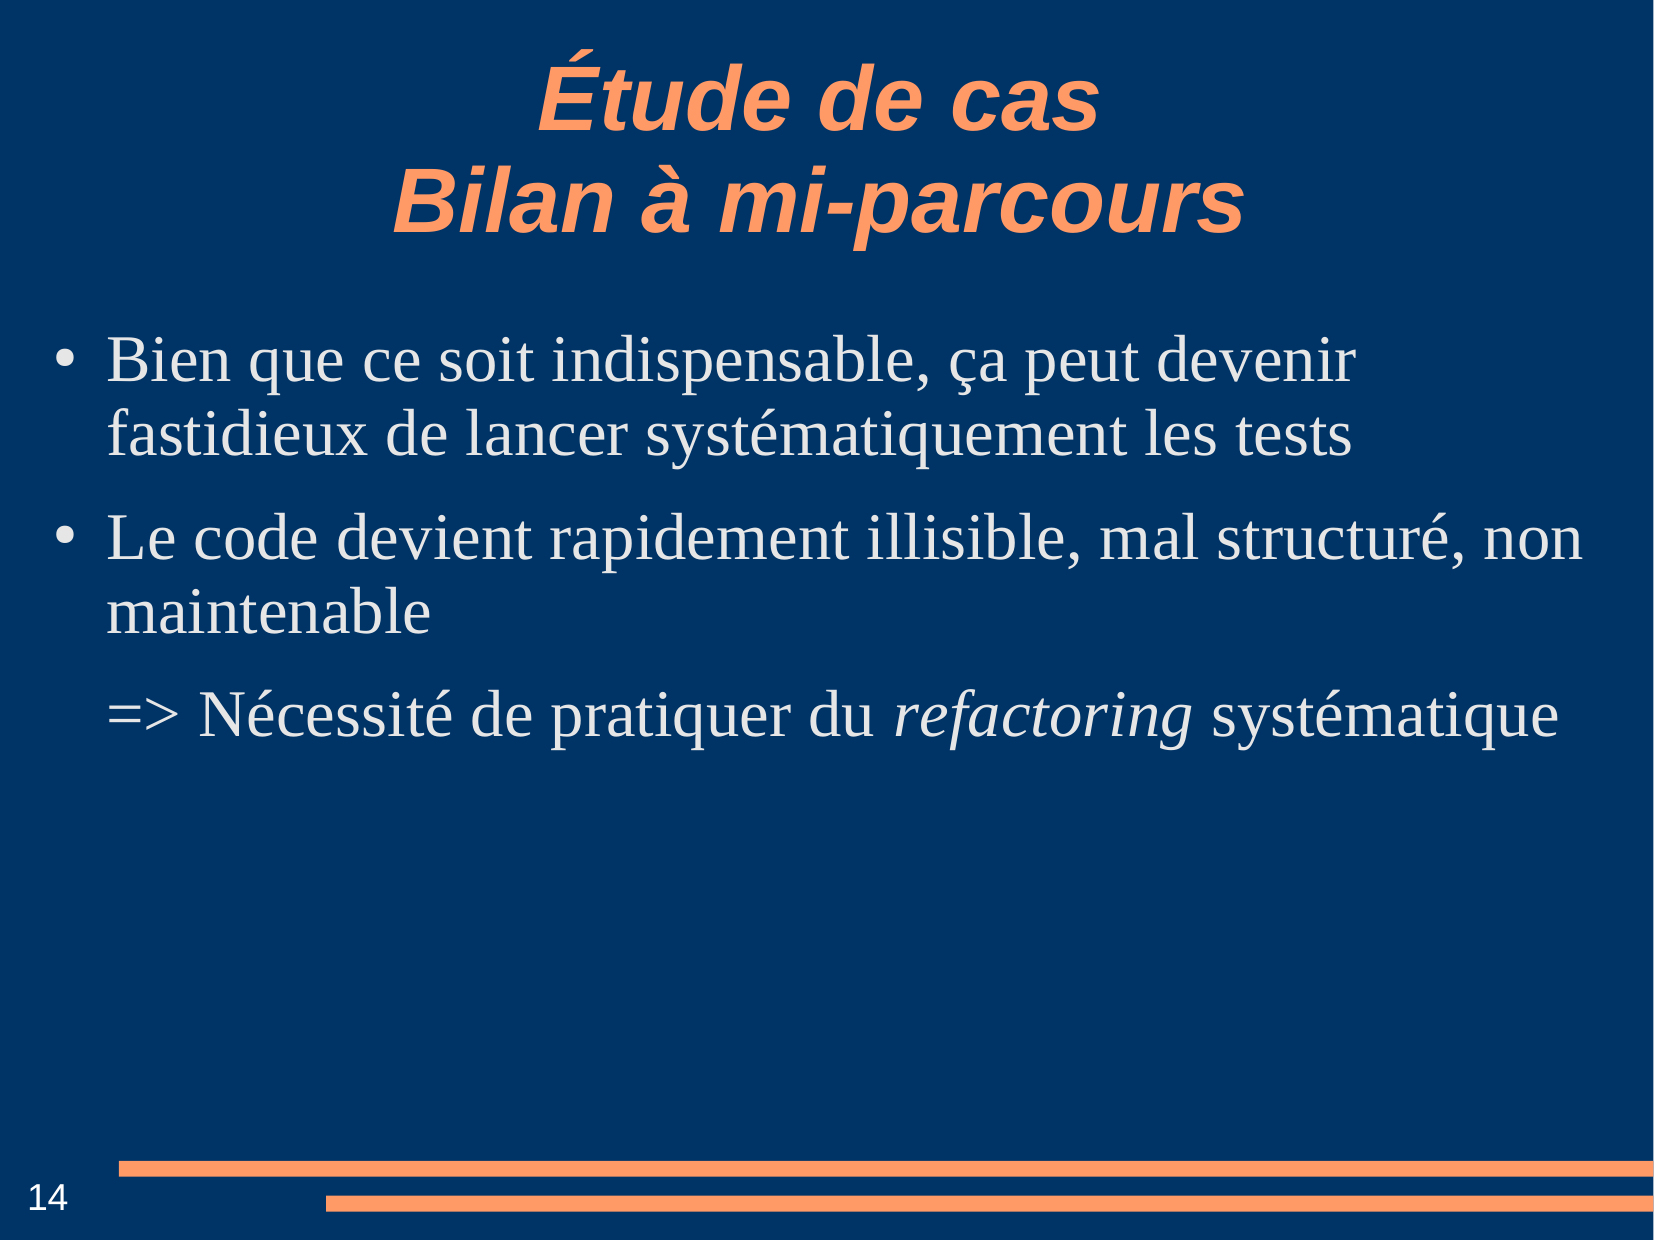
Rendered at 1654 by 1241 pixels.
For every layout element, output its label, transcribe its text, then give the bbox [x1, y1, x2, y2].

list Bien que ce soit indispensable, ça peut devenir fastidieux de lancer systématiquement les tests Le code devient rapidement illisible, mal structuré, non maintenable => Nécessité de pratiquer du refactoring systématique [35, 322, 1607, 1099]
title Étude de cas Bilan à mi-parcours [35, 46, 1607, 254]
